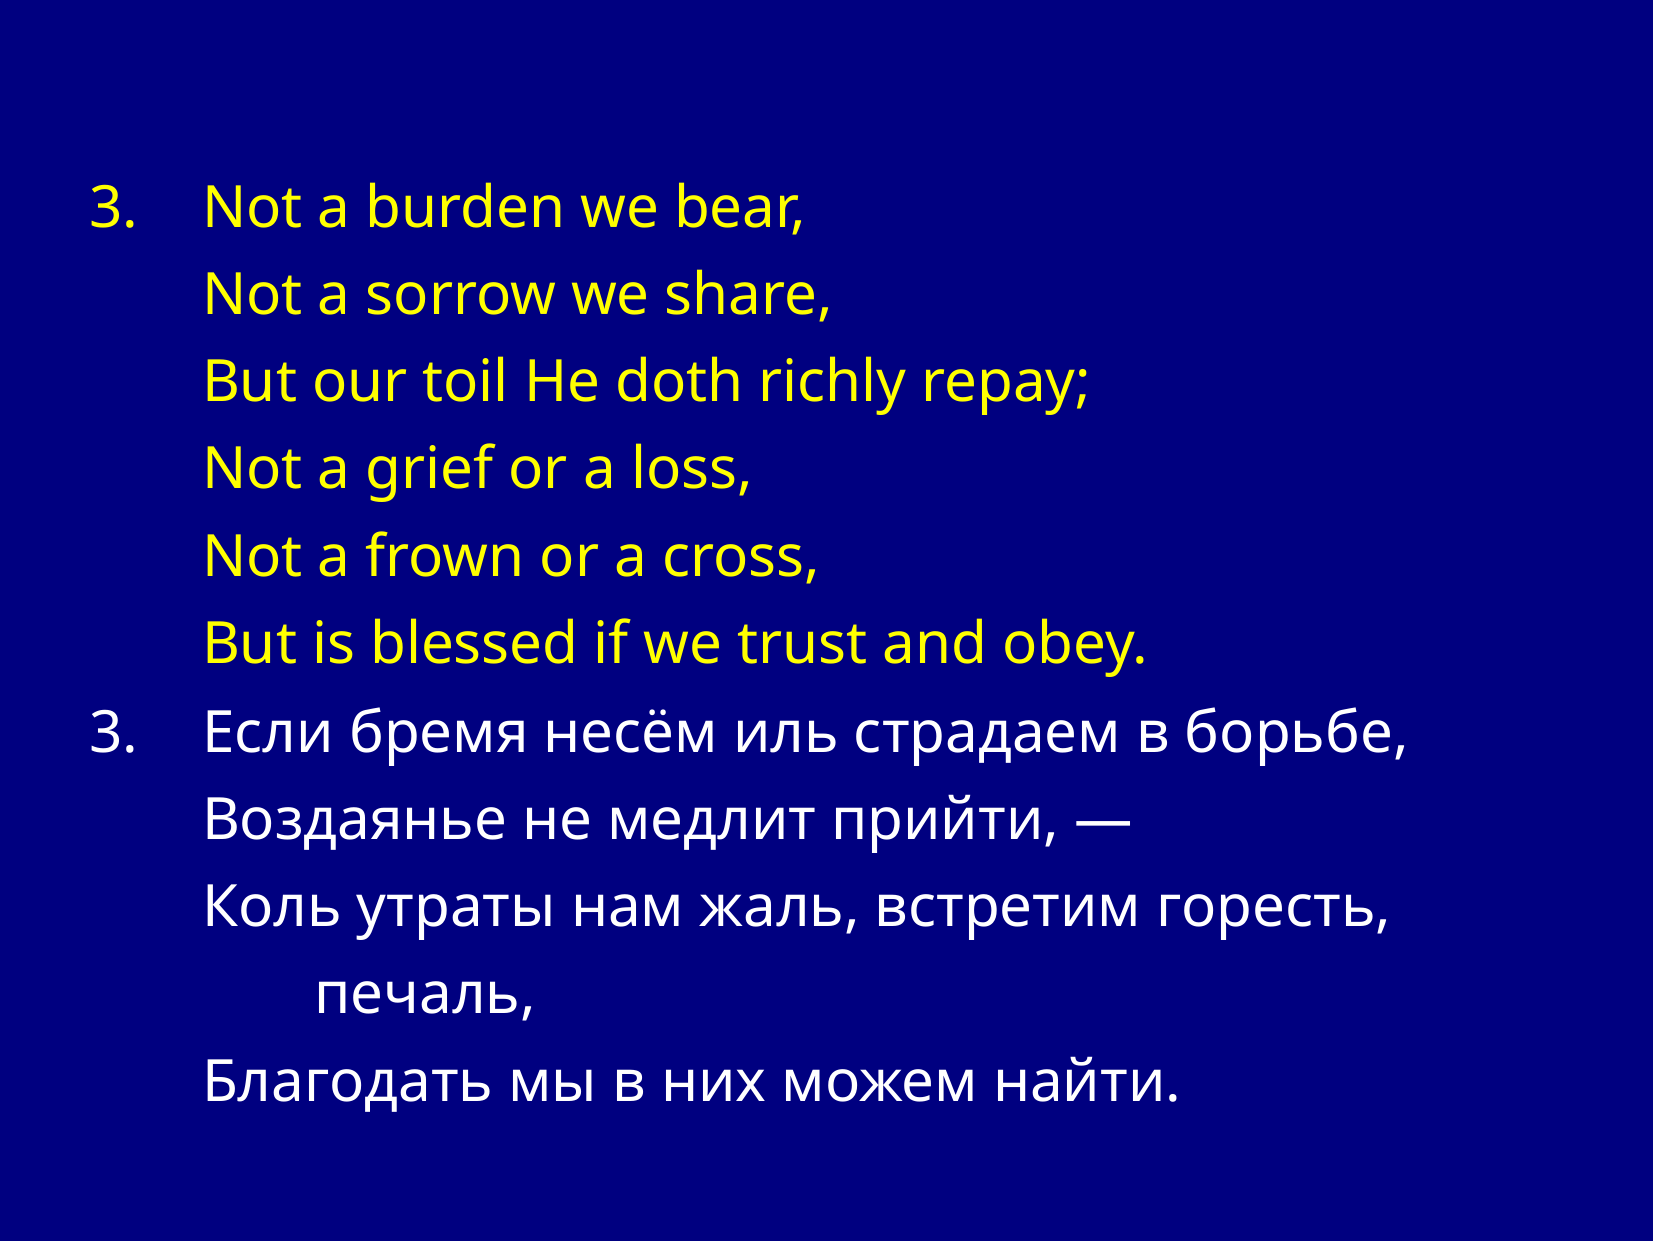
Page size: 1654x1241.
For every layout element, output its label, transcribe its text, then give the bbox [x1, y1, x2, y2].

text_box 3. Если бремя несём иль страдаем в борьбе, Воздаянье не медлит прийти, — Коль утраты нам жаль, встретим горесть, печаль, Благодать мы в них можем найти. [75, 675, 1653, 1163]
text_box 3. Not a burden we bear, Not a sorrow we share, But our toil He doth richly repay; Not a grief or a loss, Not a frown or a cross, But is blessed if we trust and obey. [75, 150, 1576, 675]
